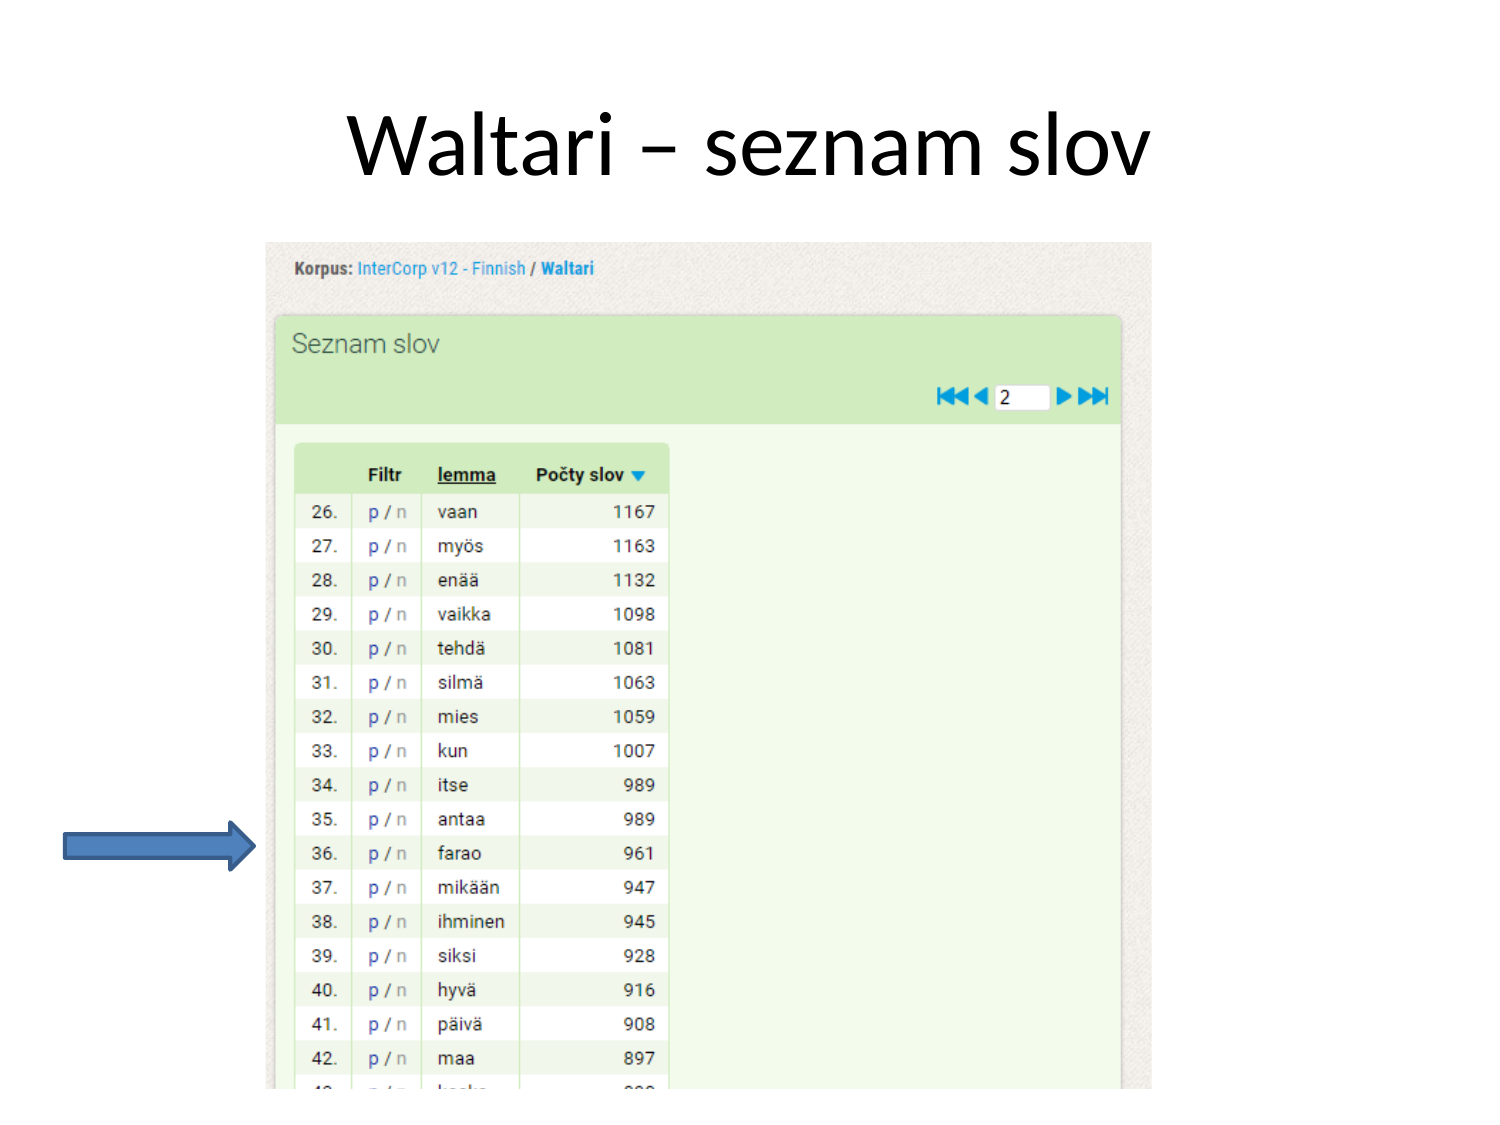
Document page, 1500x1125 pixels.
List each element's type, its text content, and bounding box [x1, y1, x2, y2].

picture [265, 242, 1152, 1089]
text_box [64, 822, 254, 870]
title Waltari – seznam slov [75, 45, 1426, 233]
